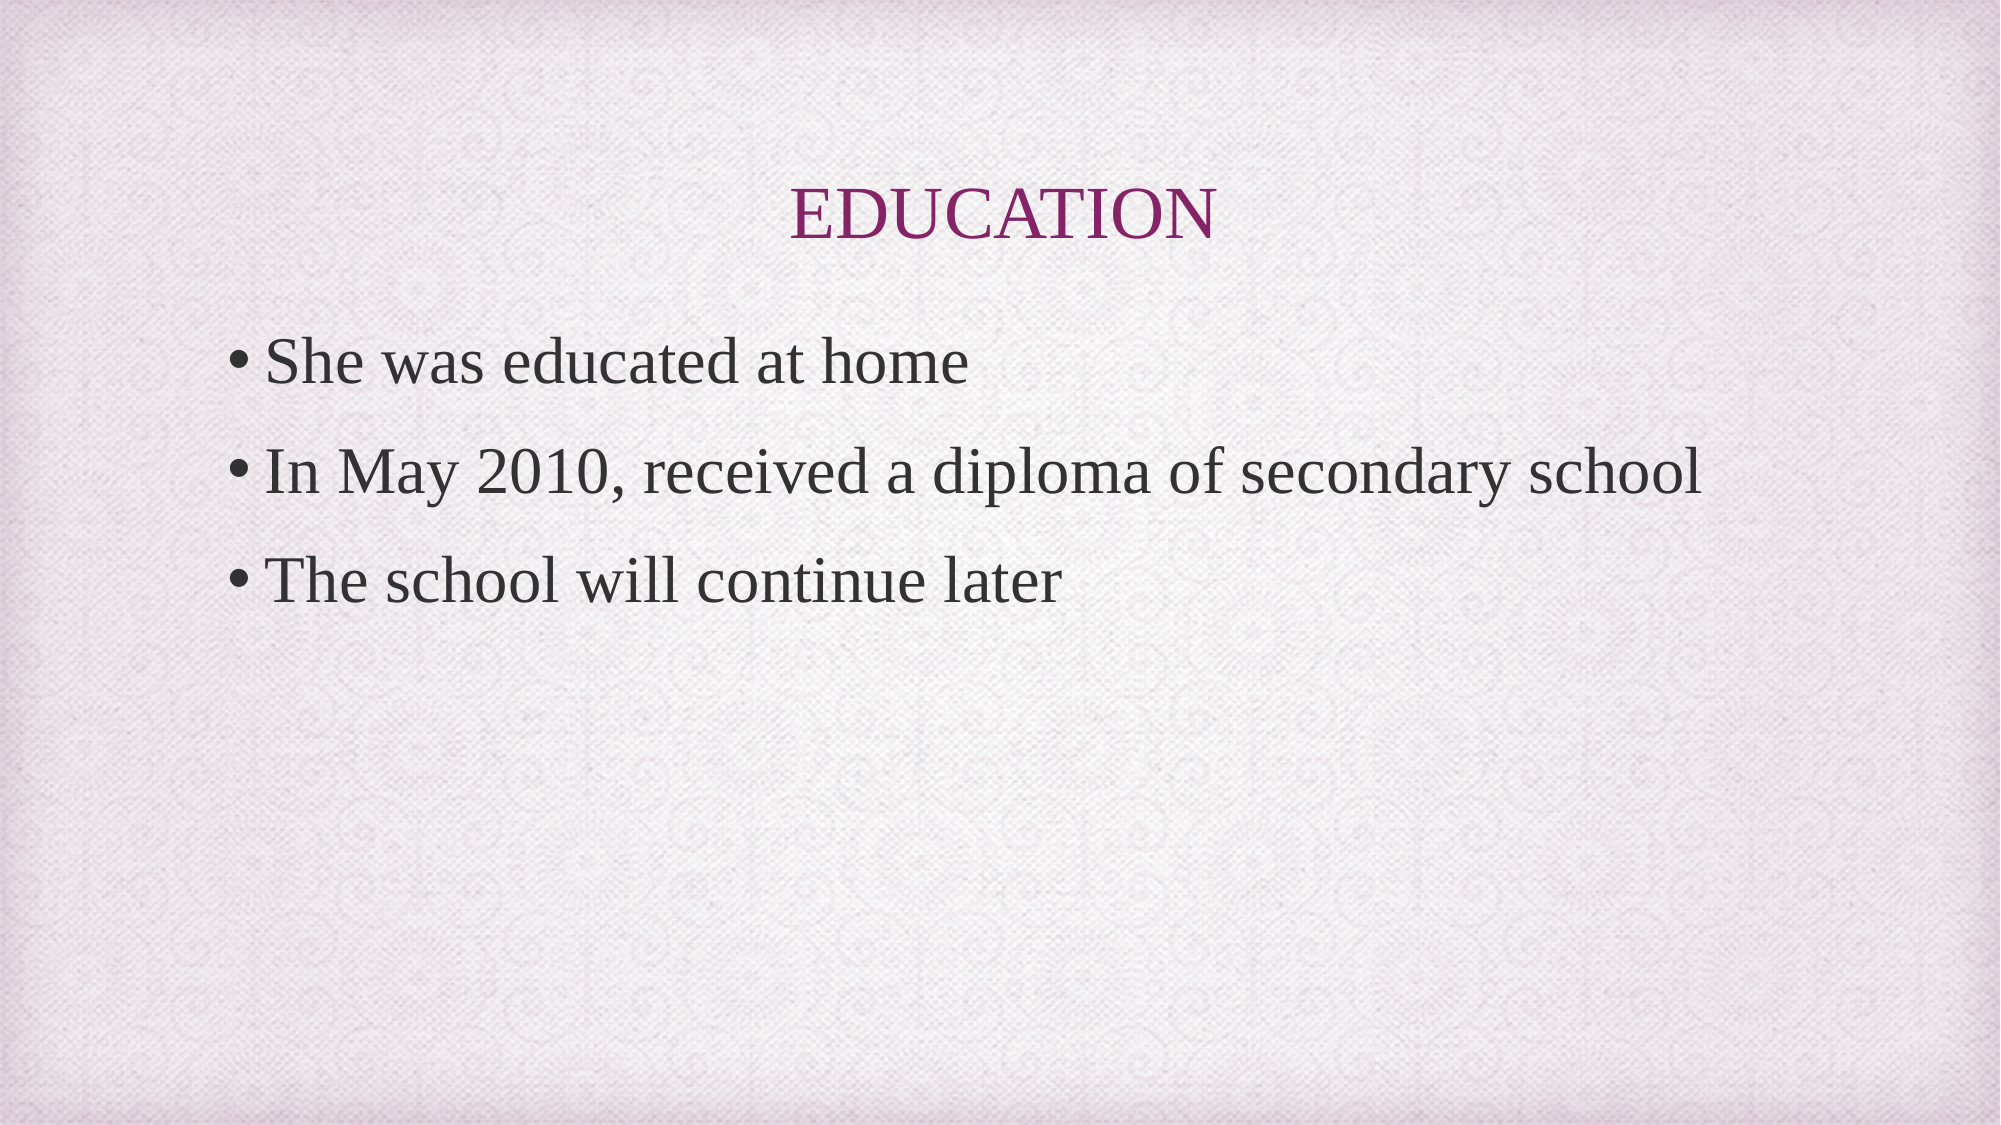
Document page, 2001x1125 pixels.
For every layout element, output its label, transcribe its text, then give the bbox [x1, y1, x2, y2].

picture [0, 0, 2001, 1125]
title EDUCATION [212, 59, 1788, 263]
list She was educated at home In May 2010, received a diploma of secondary school The school will continue later [212, 318, 1788, 1013]
